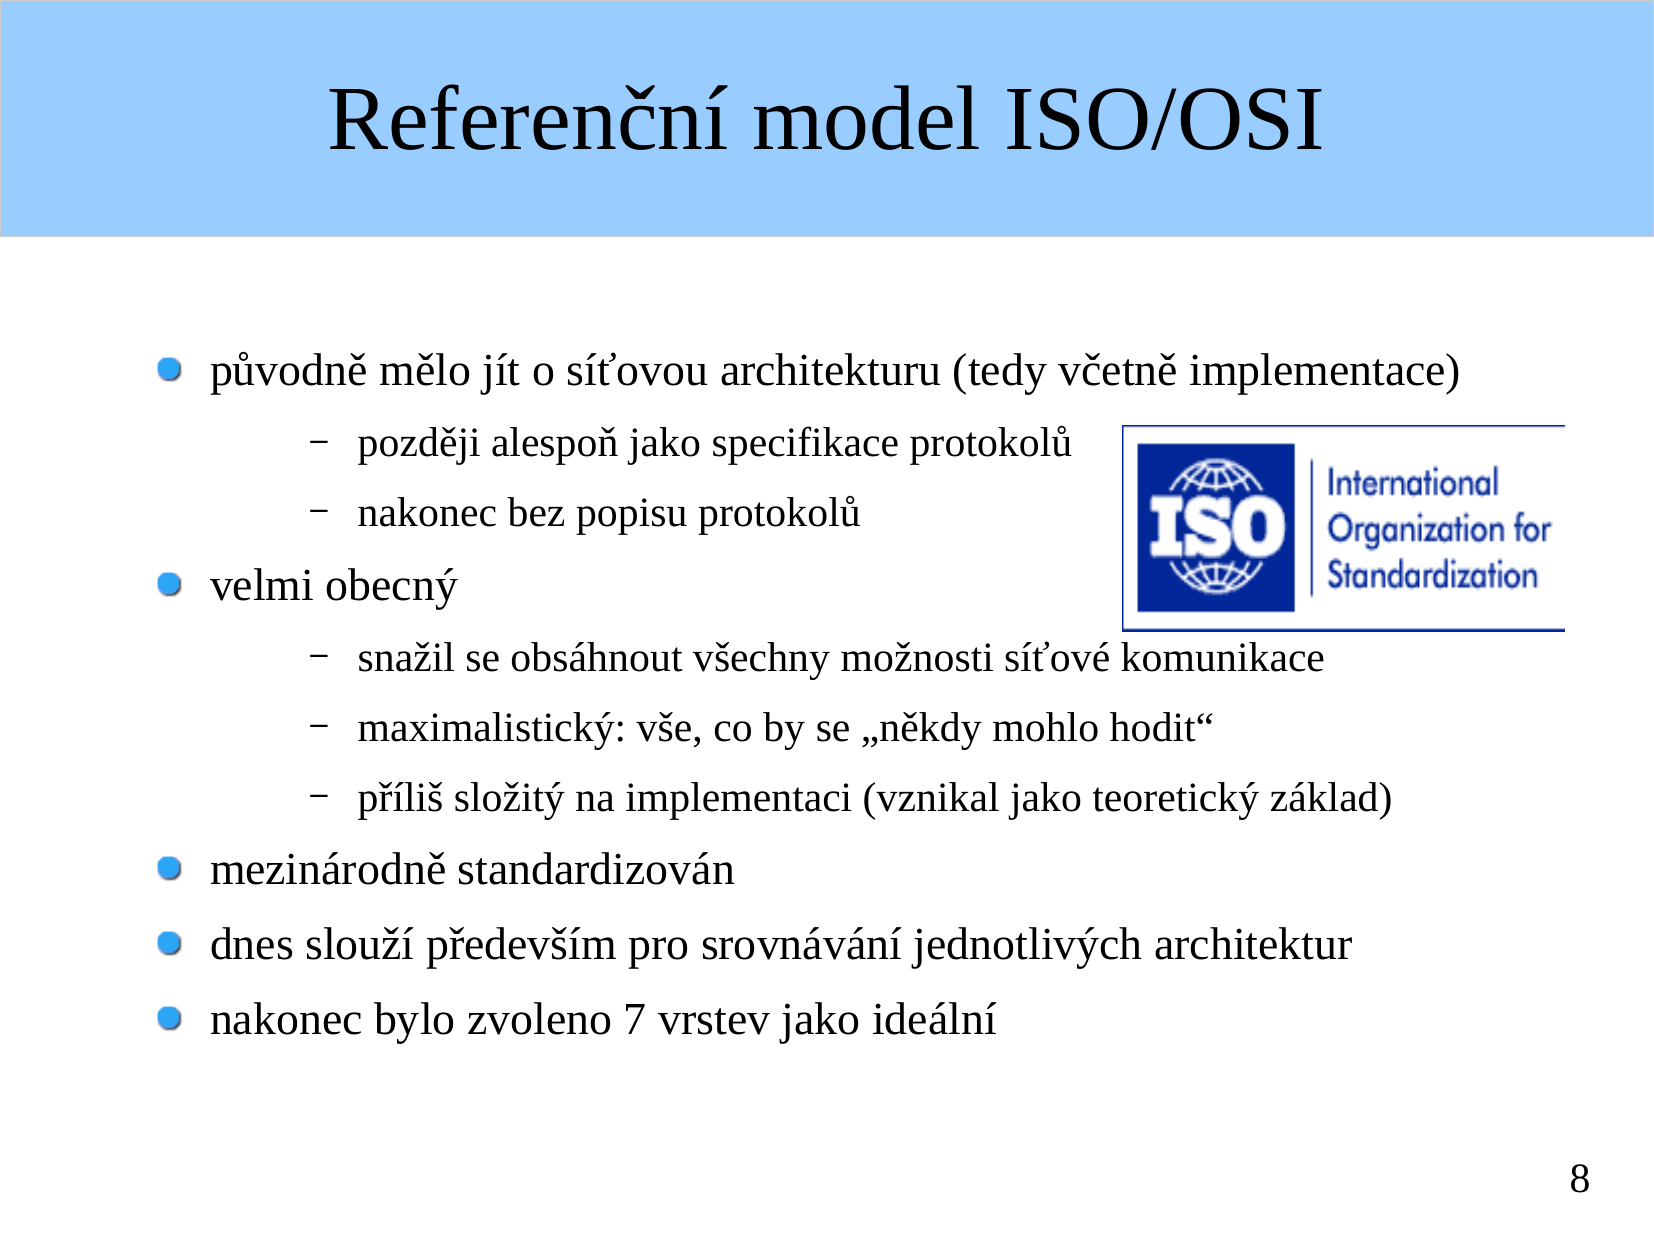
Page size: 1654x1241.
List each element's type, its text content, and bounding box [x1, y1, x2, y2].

title Referenční model ISO/OSI [0, 0, 1654, 237]
picture [1122, 425, 1565, 632]
list původně mělo jít o síťovou architekturu (tedy včetně implementace) později alespoň jako specifikace protokolů nakonec bez popisu protokolů velmi obecný snažil se obsáhnout všechny možnosti síťové komunikace maximalistický: vše, co by se „někdy mohlo hodit“ příliš složitý na implementaci (vznikal jako teoretický základ) mezinárodně standardizován dnes slouží především pro srovnávání jednotlivých architektur nakonec bylo zvoleno 7 vrstev jako ideální [121, 344, 1534, 1090]
